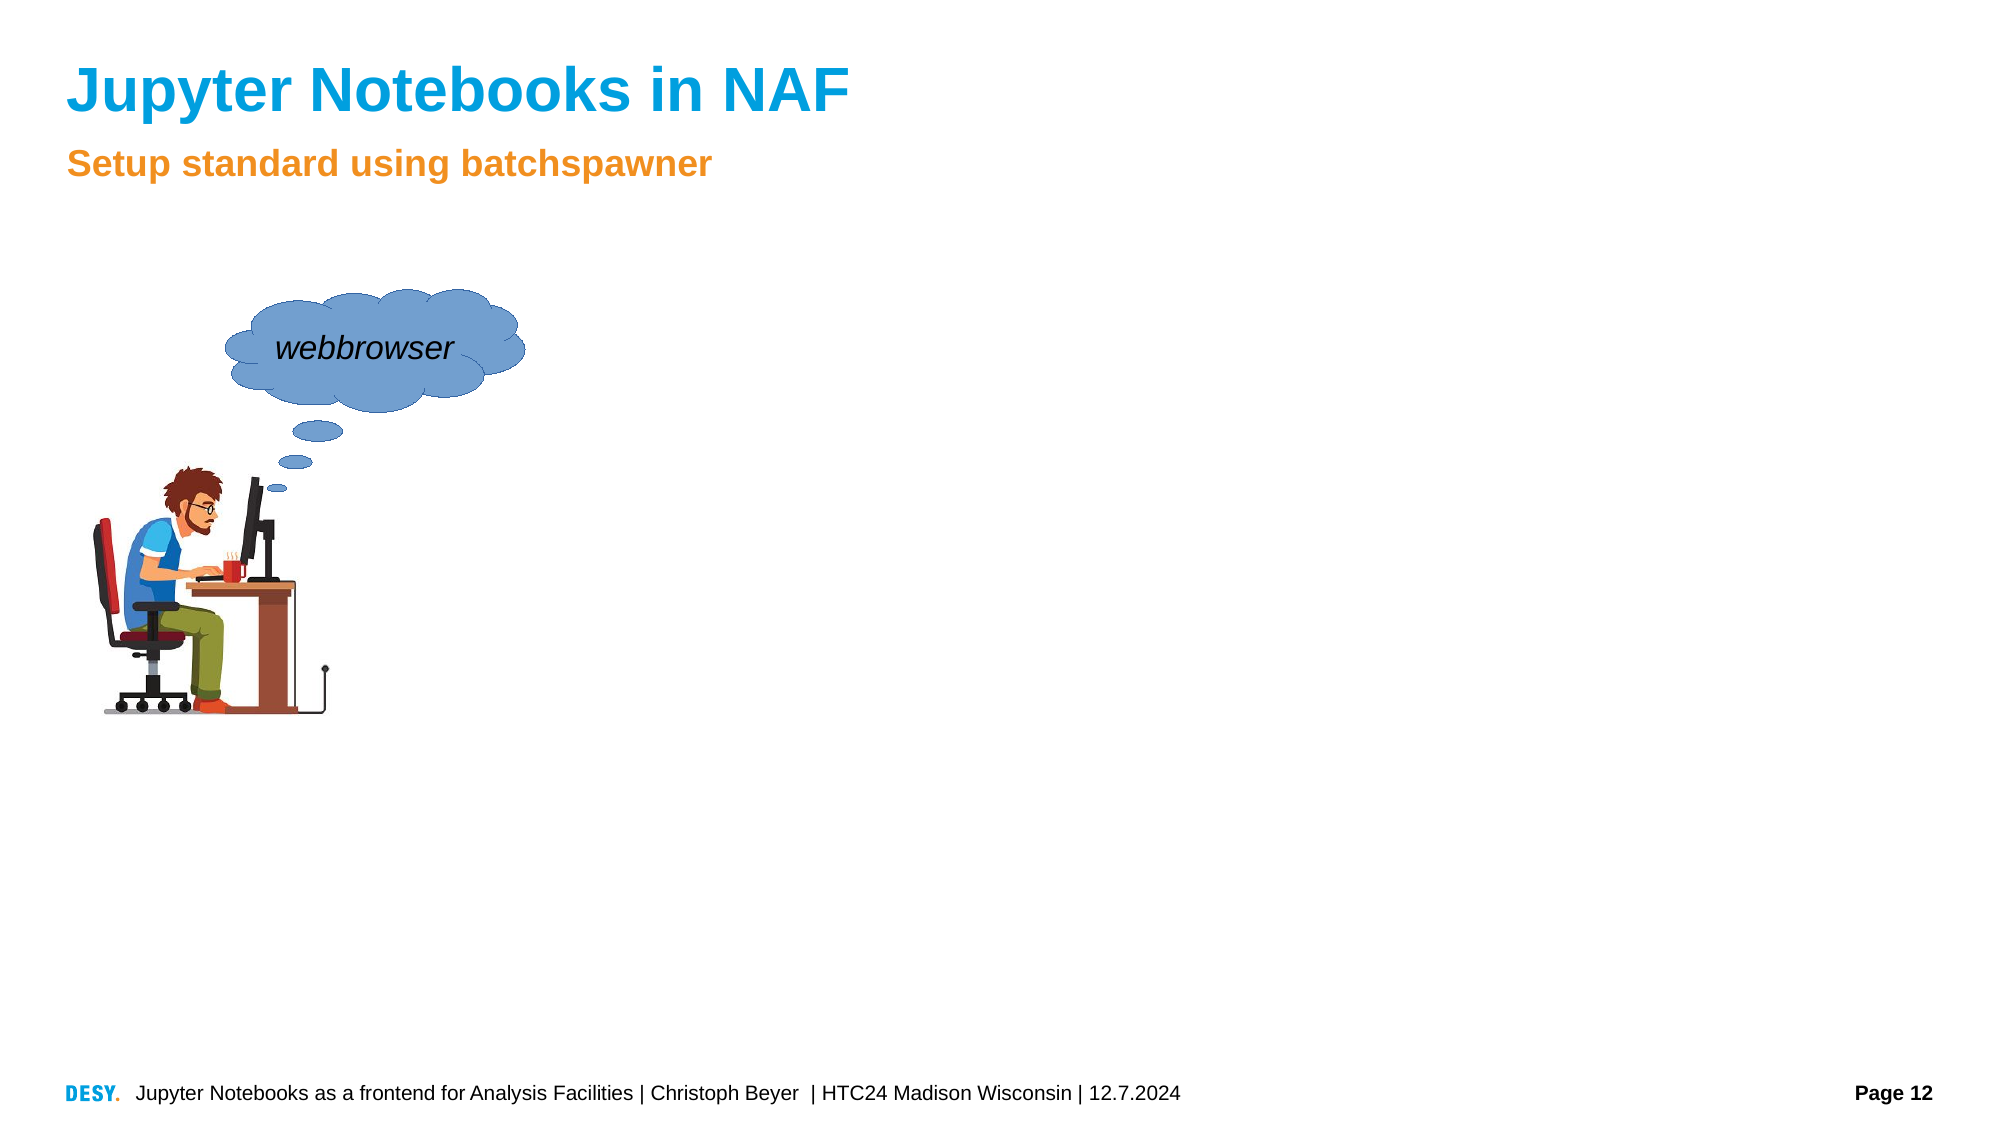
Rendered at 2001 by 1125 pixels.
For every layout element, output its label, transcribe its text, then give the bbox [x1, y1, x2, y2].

picture [43, 422, 376, 754]
text_box webbrowser [225, 289, 526, 413]
text_box Jupyter Notebooks as a frontend for Analysis Facilities | Christoph Beyer | HTC24 Madison Wisconsin | 12.7.2024 [129, 1079, 1762, 1110]
list Setup standard using batchspawner [66, 134, 1933, 197]
title Jupyter Notebooks in NAF [66, 57, 1933, 132]
text_box webbrowser [278, 455, 313, 469]
text_box webbrowser [292, 420, 343, 442]
